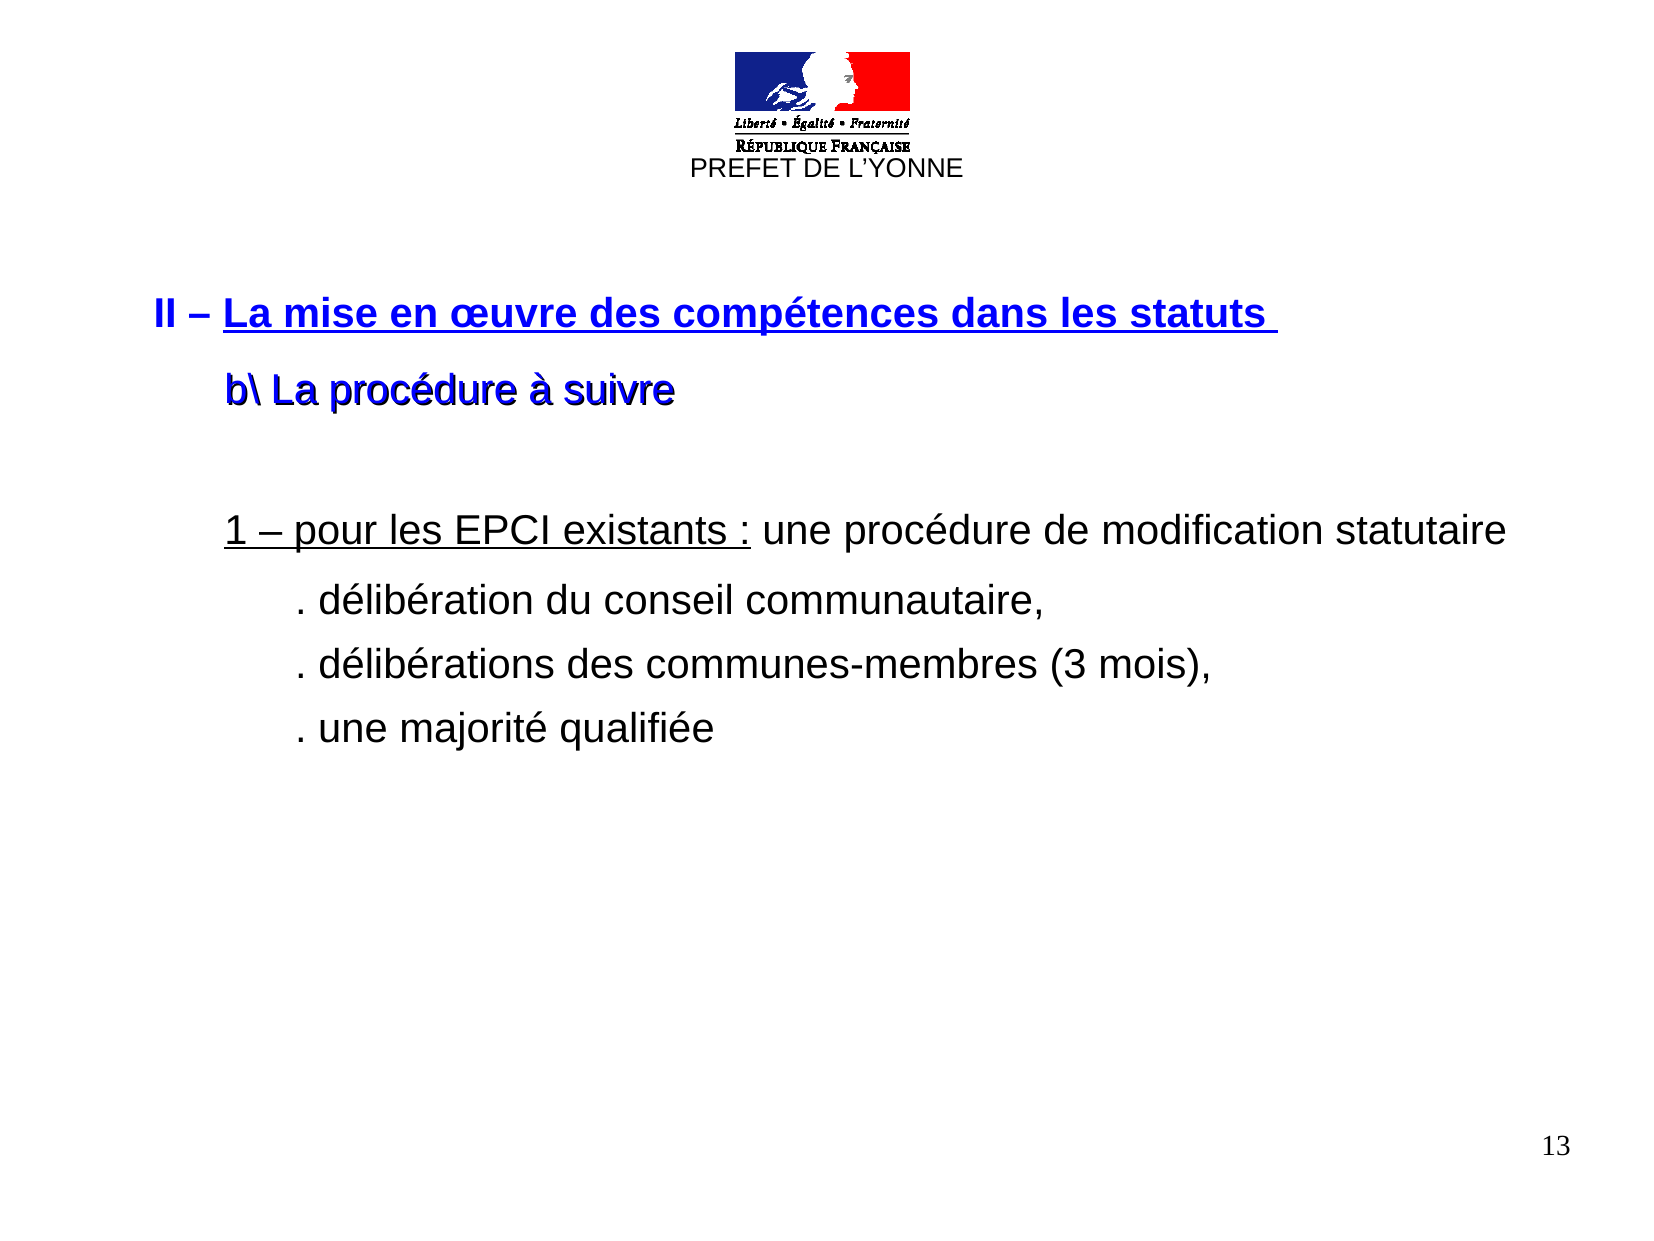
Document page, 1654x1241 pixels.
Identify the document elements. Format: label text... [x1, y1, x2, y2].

list II – La mise en œuvre des compétences dans les statuts b\ La procédure à suivre 1 – pour les EPCI existants : une procédure de modification statutaire . délibération du conseil communautaire, . délibérations des communes-membres (3 mois), . une majorité qualifiée [82, 290, 1571, 1010]
chart [733, 49, 910, 154]
title PREFET DE L’YONNE [82, 49, 1571, 257]
